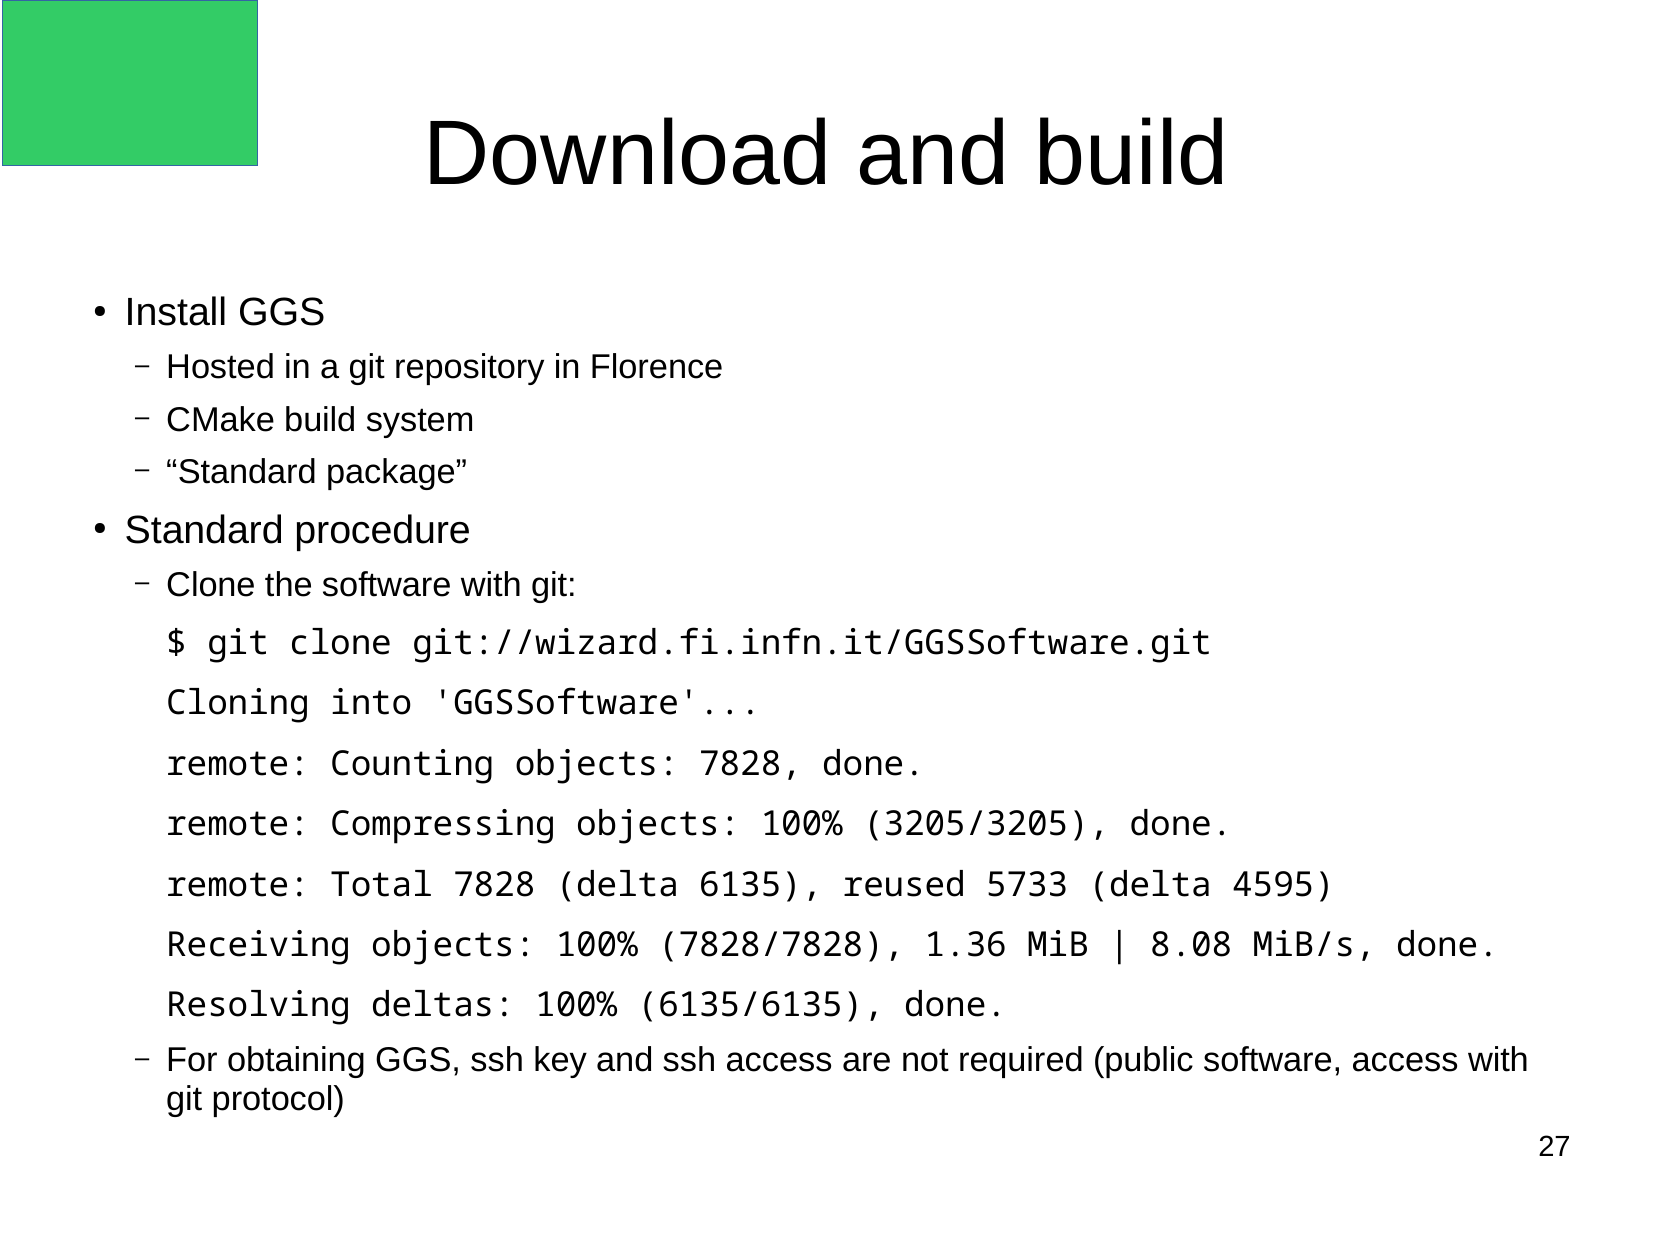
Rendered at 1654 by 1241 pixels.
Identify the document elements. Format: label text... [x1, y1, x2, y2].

title Download and build [82, 49, 1571, 257]
list Install GGS Hosted in a git repository in Florence CMake build system “Standard package” Standard procedure Clone the software with git: $ git clone git://wizard.fi.infn.it/GGSSoftware.git Cloning into 'GGSSoftware'... remote: Counting objects: 7828, done. remote: Compressing objects: 100% (3205/3205), done. remote: Total 7828 (delta 6135), reused 5733 (delta 4595) Receiving objects: 100% (7828/7828), 1.36 MiB | 8.08 MiB/s, done. Resolving deltas: 100% (6135/6135), done. For obtaining GGS, ssh key and ssh access are not required (public software, access with git protocol) [82, 290, 1571, 1126]
text_box [2, 0, 258, 166]
